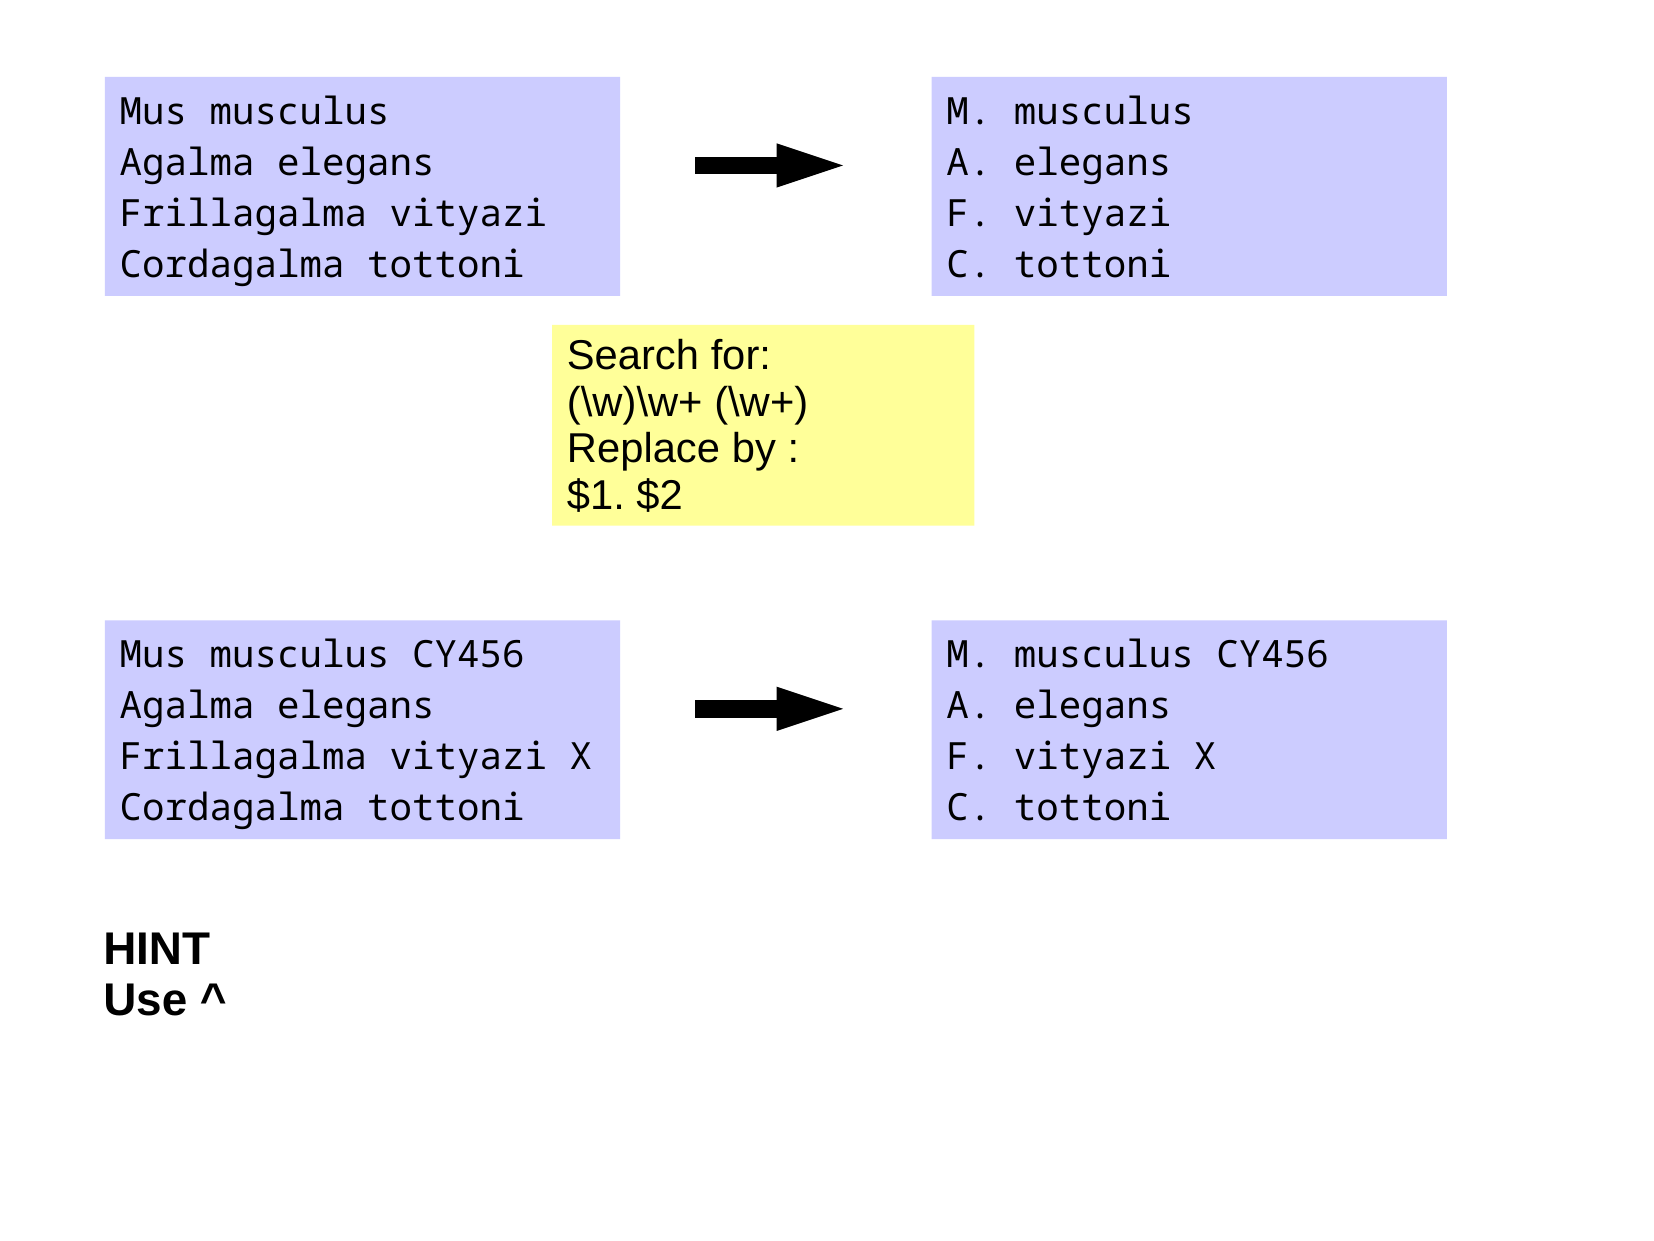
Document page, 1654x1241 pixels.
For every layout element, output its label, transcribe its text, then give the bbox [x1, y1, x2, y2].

text_box Mus musculus Agalma elegans Frillagalma vityazi Cordagalma tottoni [104, 76, 621, 266]
text_box M. musculus A. elegans F. vityazi C. tottoni [931, 76, 1447, 266]
text_box M. musculus CY456 A. elegans F. vityazi X C. tottoni [931, 620, 1447, 810]
text_box Search for: (\w)\w+ (\w+) Replace by : $1. $2 [552, 324, 975, 526]
text_box Mus musculus CY456 Agalma elegans Frillagalma vityazi X Cordagalma tottoni [104, 620, 621, 810]
text_box HINT Use ^ [88, 915, 455, 1033]
